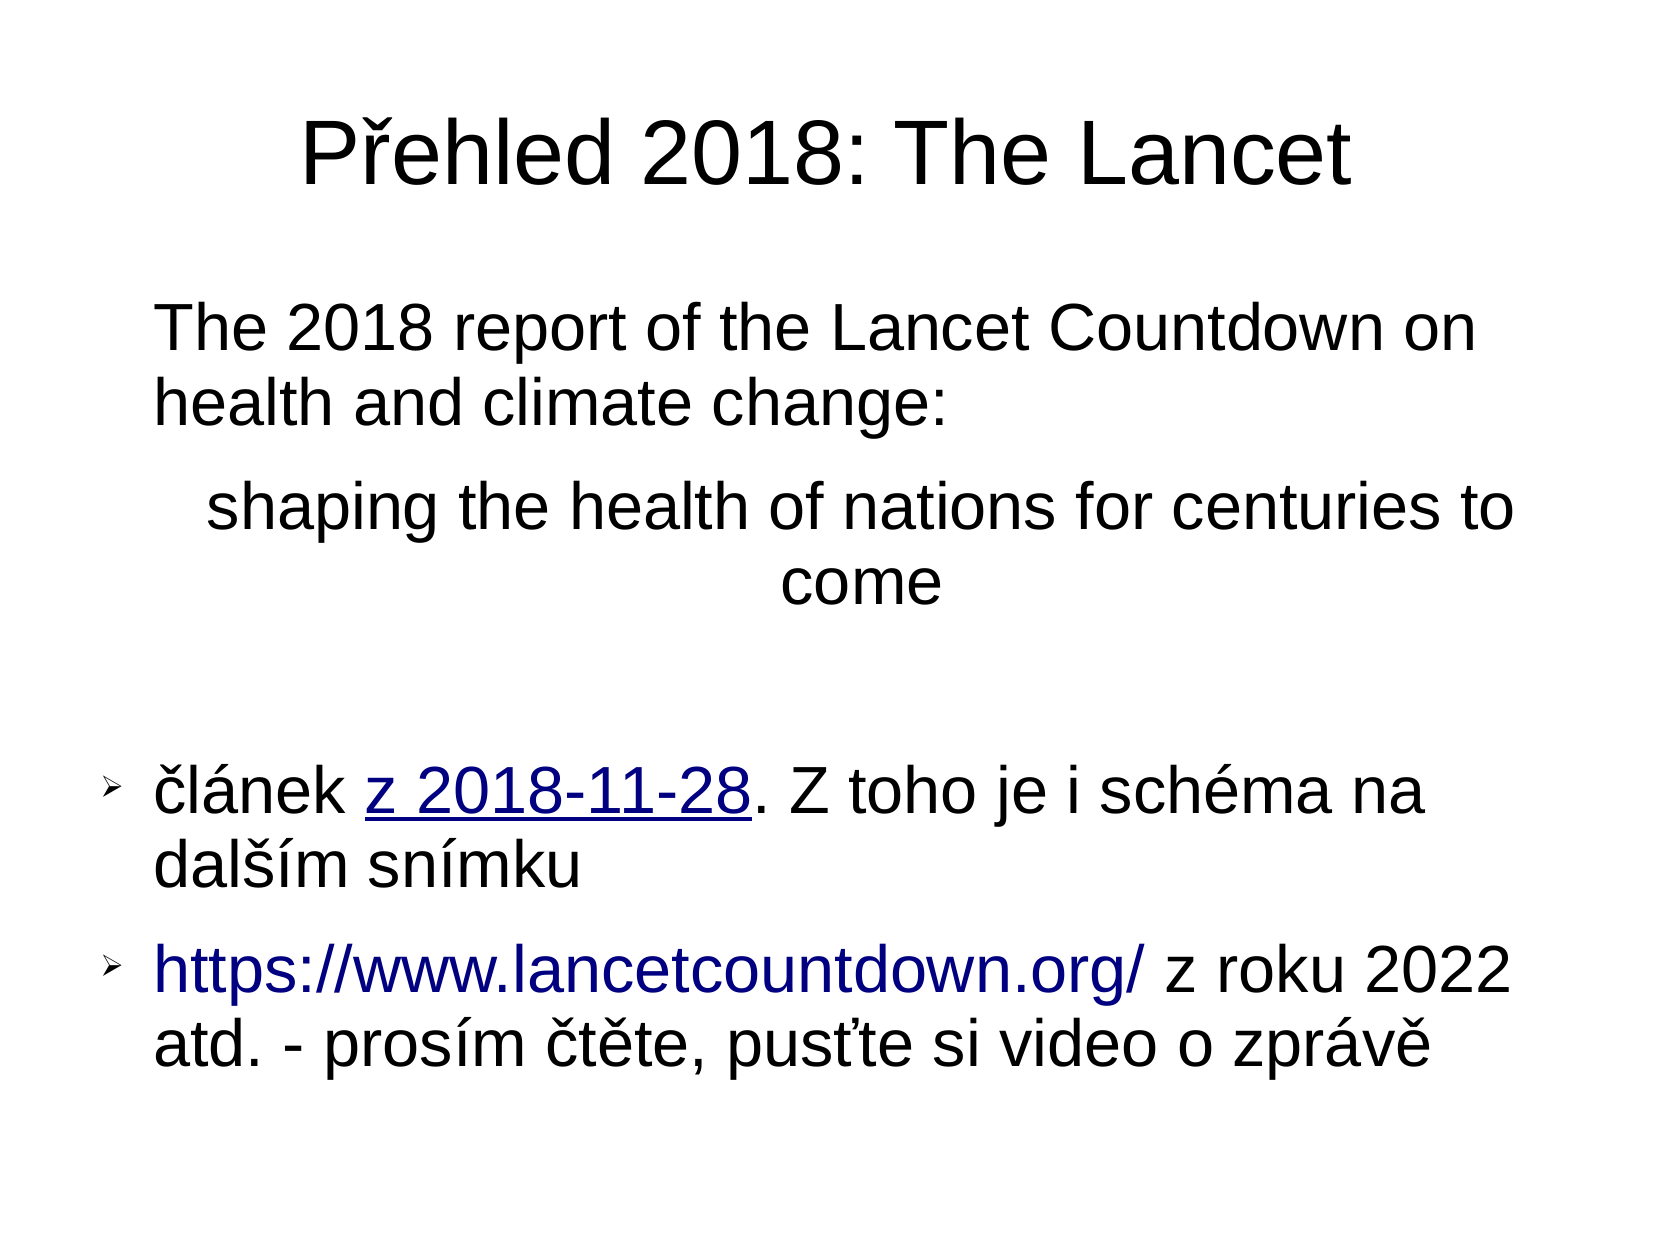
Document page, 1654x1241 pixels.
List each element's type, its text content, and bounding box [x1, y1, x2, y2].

list The 2018 report of the Lancet Countdown on health and climate change: shaping the health of nations for centuries to come článek z 2018-11-28. Z toho je i schéma na dalším snímku https://www.lancetcountdown.org/ z roku 2022 atd. - prosím čtěte, pusťte si video o zprávě [82, 290, 1571, 1109]
title Přehled 2018: The Lancet [82, 49, 1571, 257]
